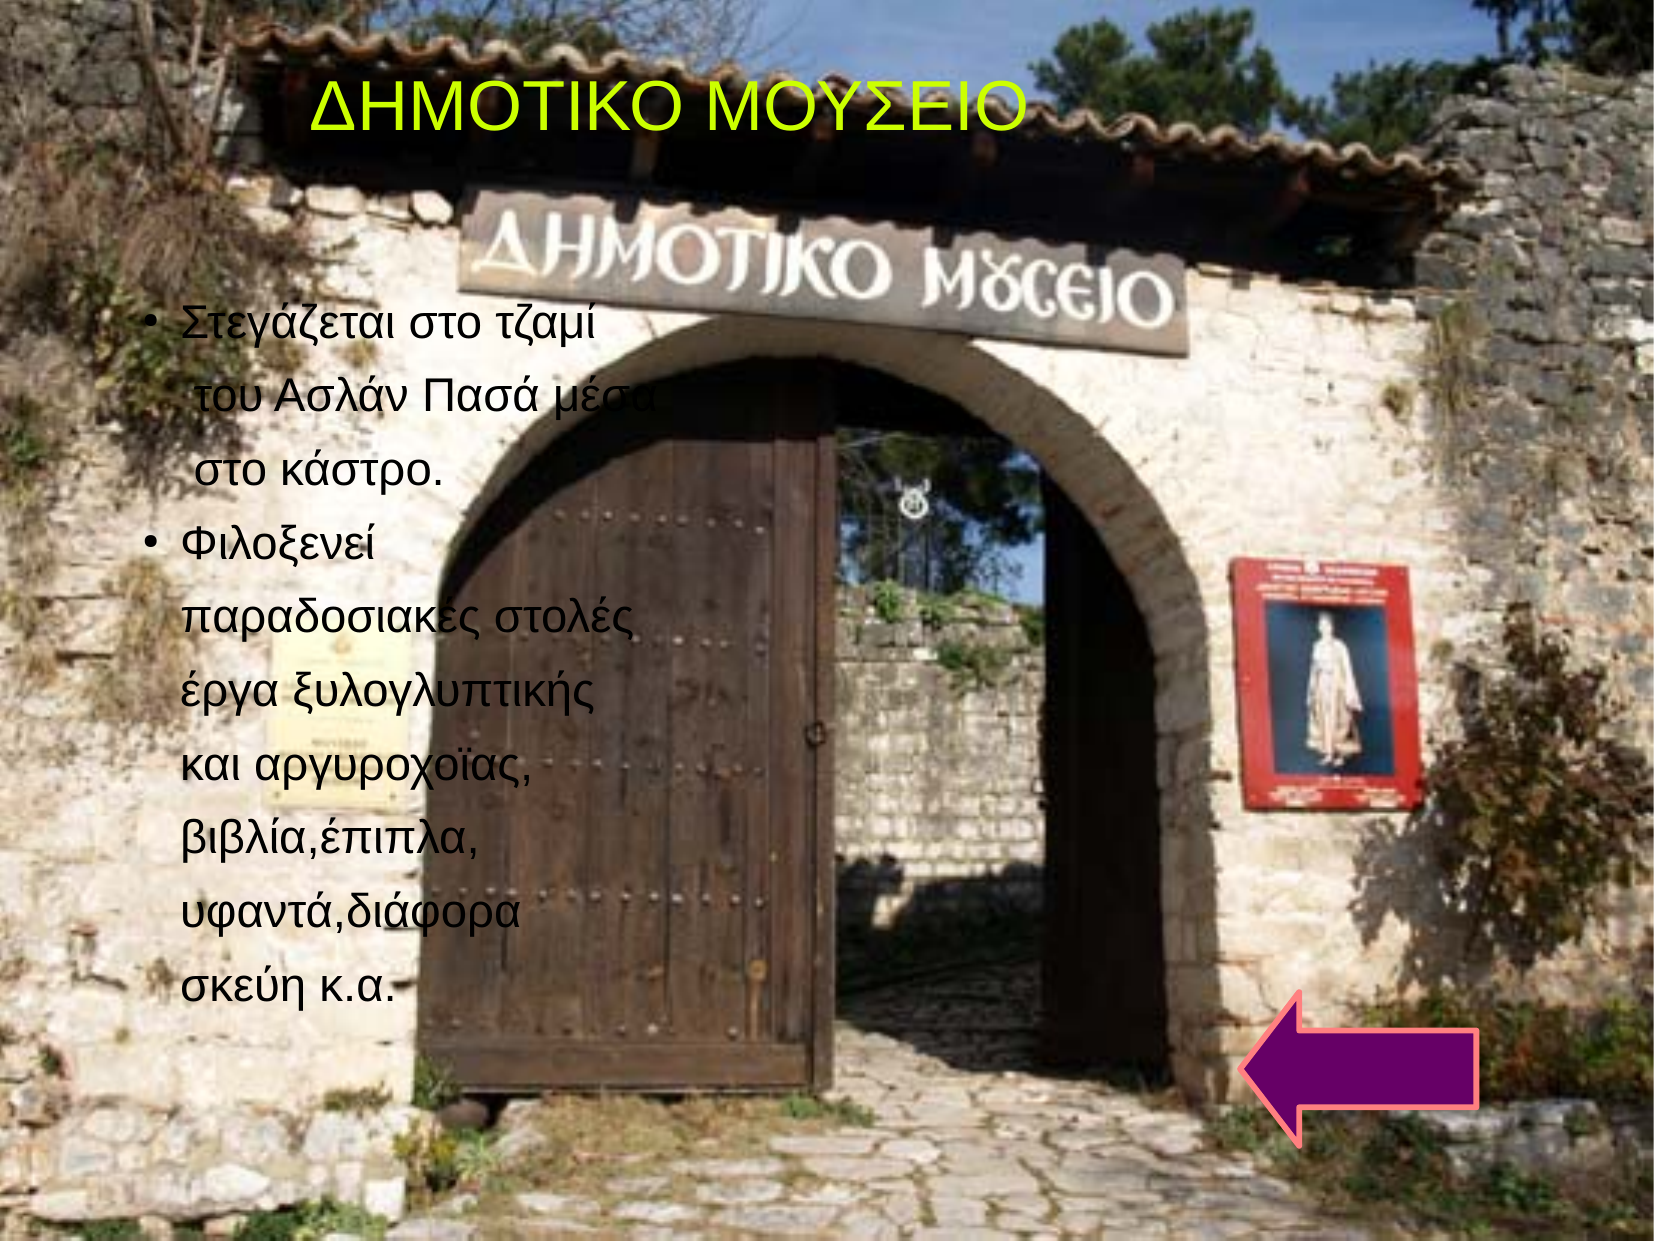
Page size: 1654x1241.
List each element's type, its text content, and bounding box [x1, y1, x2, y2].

text_box ΔΗΜΟΤΙΚΟ ΜΟΥΣΕΙΟ [295, 59, 1217, 154]
list Στεγάζεται στο τζαμί του Ασλάν Πασά μέσα στο κάστρο. Φιλοξενεί παραδοσιακές στολές έργα ξυλογλυπτικής και αργυροχοϊας, βιβλία,έπιπλα, υφαντά,διάφορα σκεύη κ.α. [129, 295, 1619, 1015]
text_box [1240, 992, 1477, 1146]
picture [0, 0, 1654, 1241]
